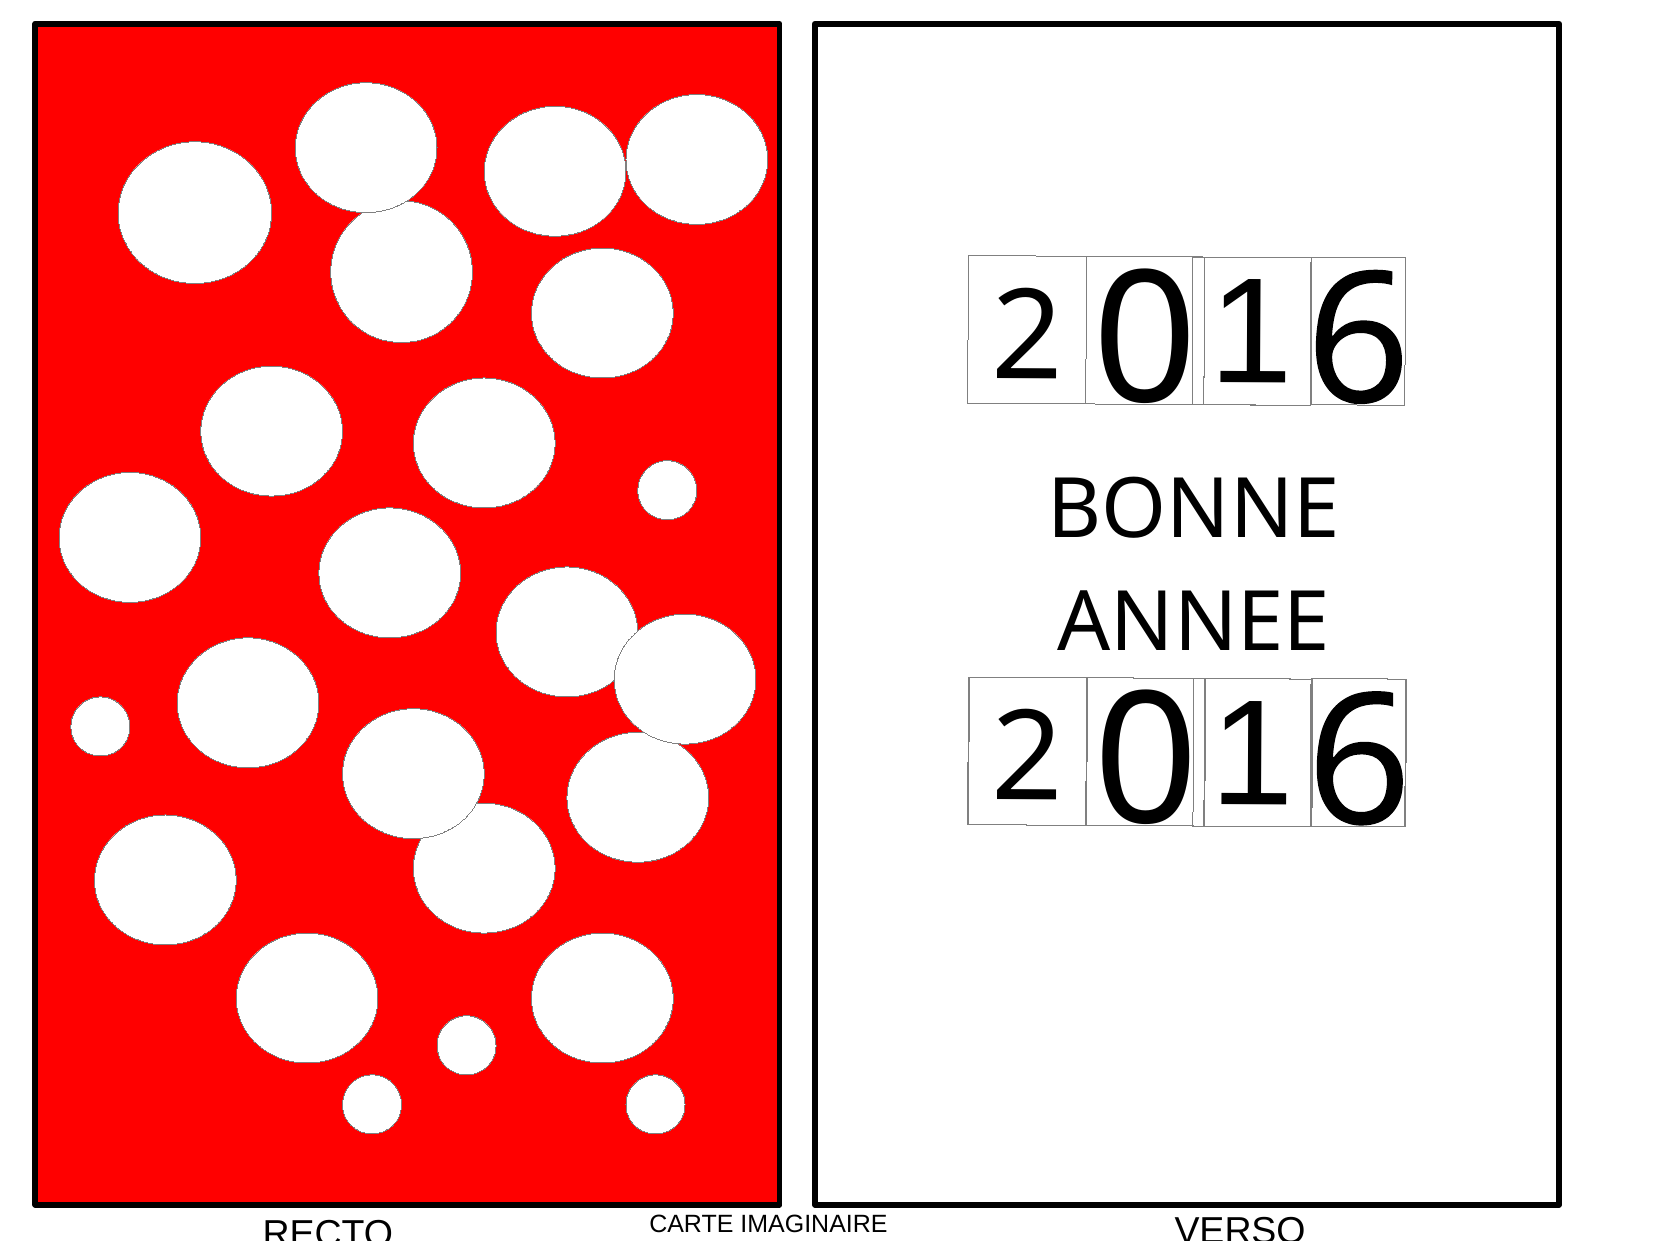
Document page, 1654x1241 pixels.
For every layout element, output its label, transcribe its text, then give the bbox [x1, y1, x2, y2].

text_box 6 [1333, 334, 1386, 390]
text_box VERSO [1098, 1208, 1382, 1241]
text_box BONNE ANNEE [968, 440, 1420, 760]
text_box 2 [968, 677, 1088, 826]
text_box [35, 23, 780, 1205]
text_box 0 [1086, 256, 1204, 405]
text_box 1 [1192, 678, 1311, 827]
text_box RECTO [248, 1205, 497, 1241]
text_box 1 [1192, 257, 1311, 406]
text_box 0 [1087, 677, 1193, 826]
text_box 2 [967, 255, 1087, 404]
text_box CARTE IMAGINAIRE [634, 1202, 1098, 1241]
text_box 6 [1312, 678, 1407, 827]
text_box 6 [1311, 257, 1406, 406]
